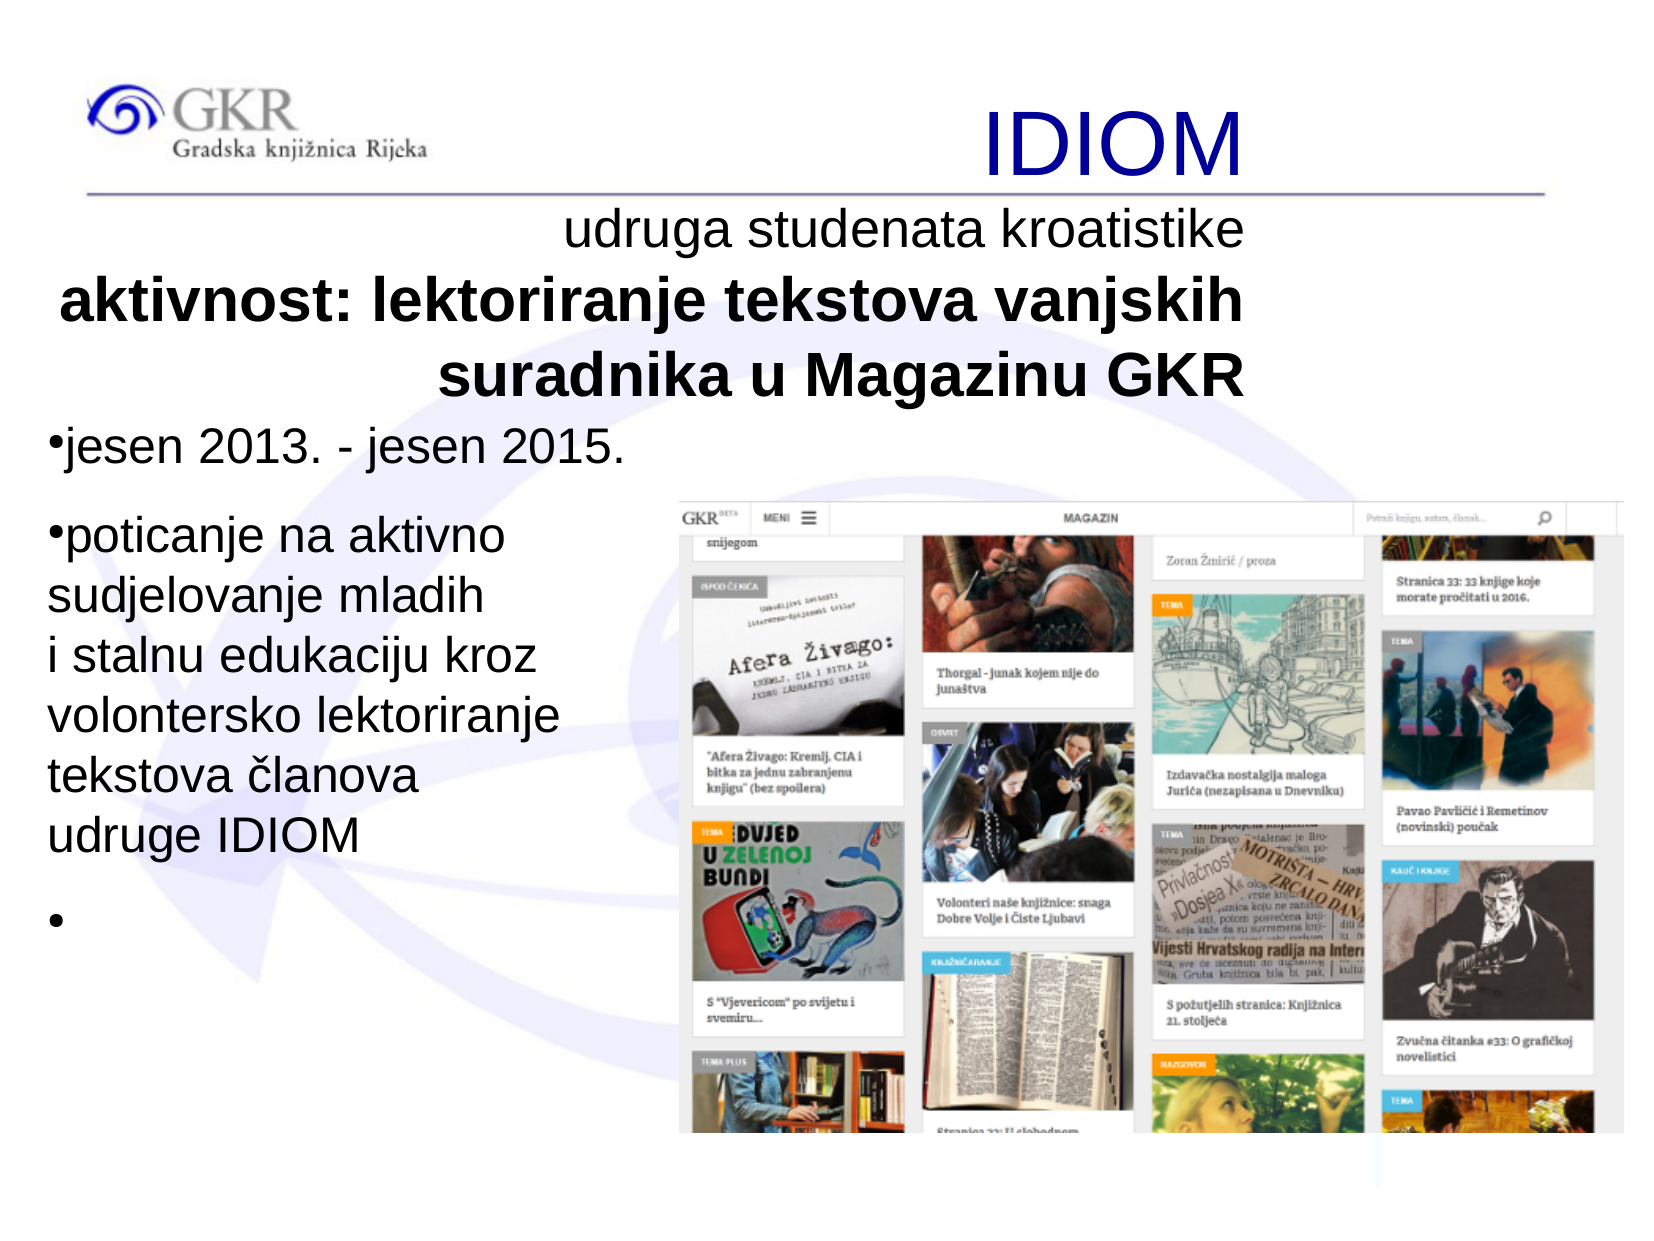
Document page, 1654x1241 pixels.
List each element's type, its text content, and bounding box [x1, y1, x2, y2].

picture [0, 33, 1653, 1204]
list jesen 2013. - jesen 2015. poticanje na aktivno sudjelovanje mladih i stalnu edukaciju kroz volontersko lektoriranje tekstova članova udruge IDIOM [47, 413, 1536, 1034]
title IDIOM udruga studenata kroatistike aktivnost: lektoriranje tekstova vanjskih suradnika u Magazinu GKR [59, 79, 1548, 414]
